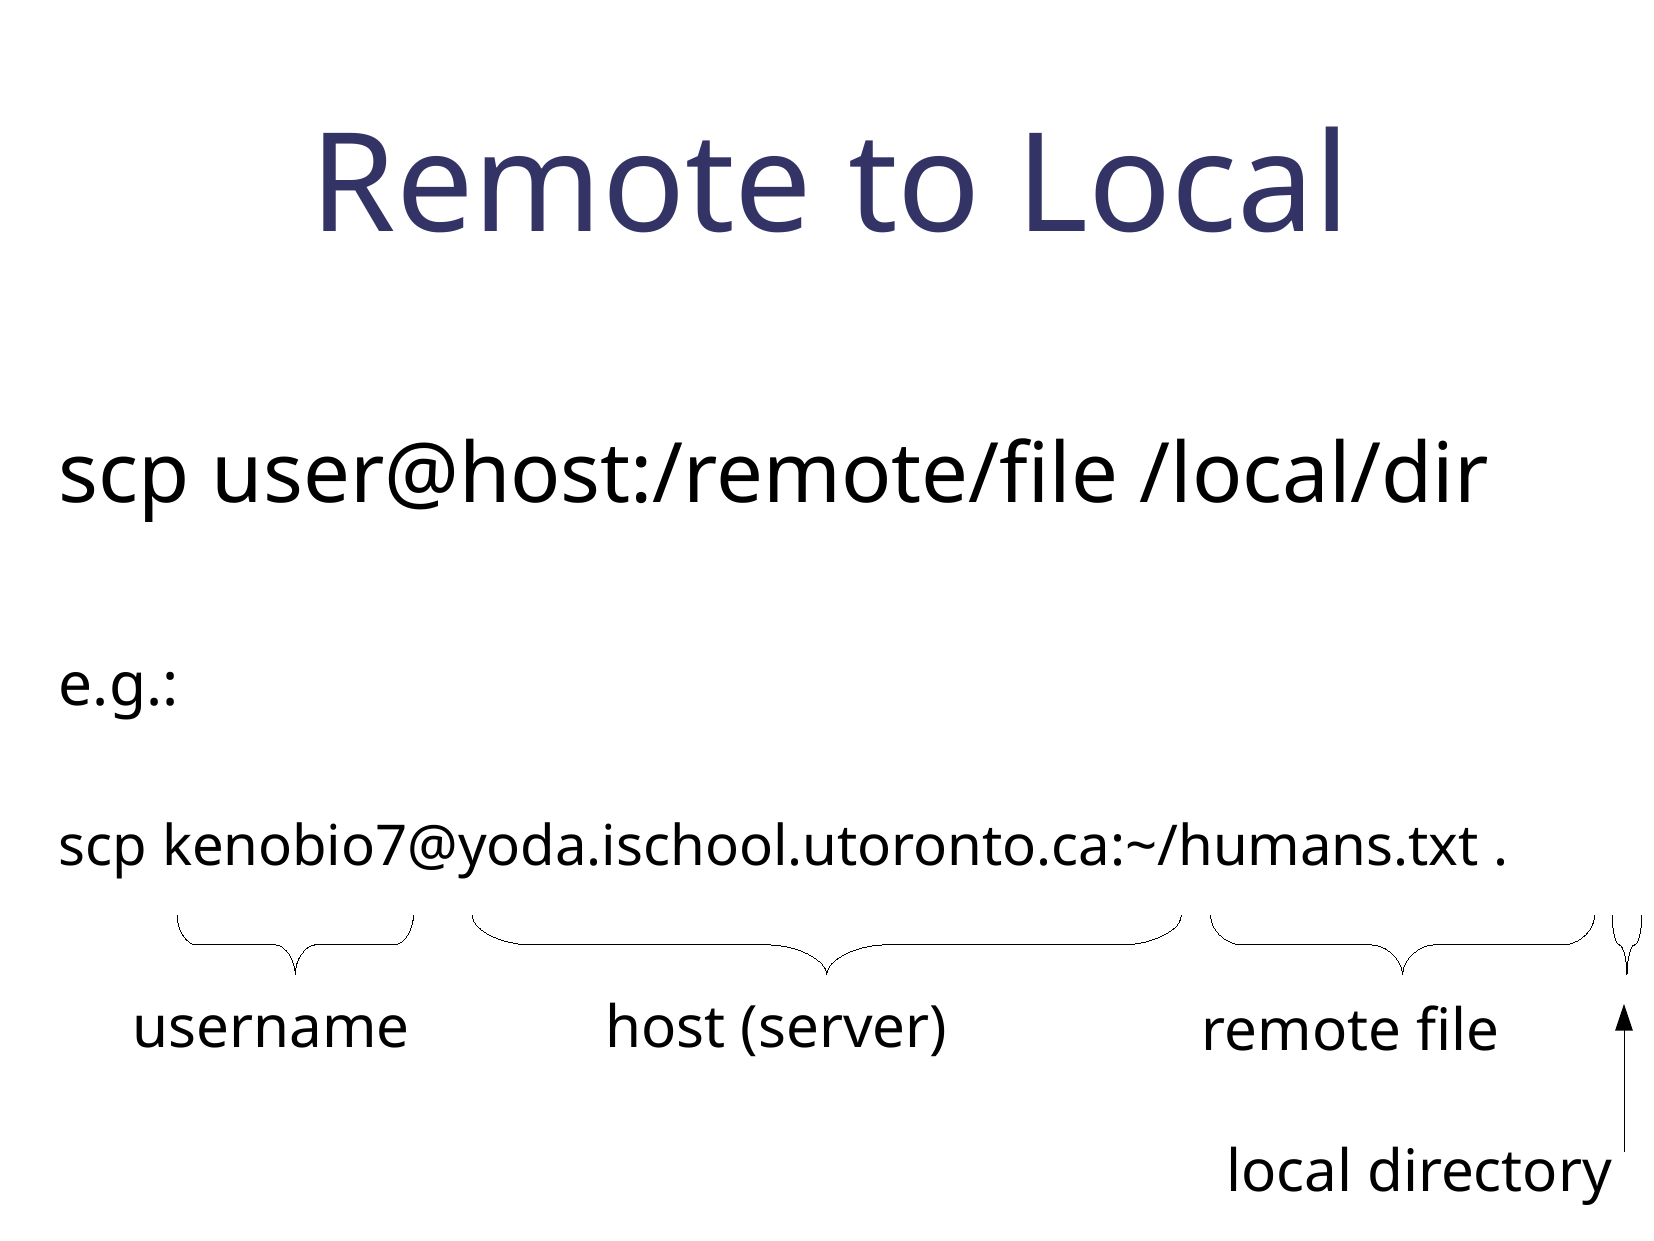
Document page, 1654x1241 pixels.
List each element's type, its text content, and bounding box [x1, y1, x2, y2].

text_box local directory [1211, 1122, 1654, 1238]
subtitle scp user@host:/remote/file /local/dir e.g.: scp kenobio7@yoda.ischool.utoronto.ca:~/humans.txt . [59, 413, 1654, 1123]
text_box remote file [1187, 980, 1571, 1066]
text_box host (server) [590, 977, 1003, 1063]
title Remote to Local [86, 75, 1576, 283]
text_box username [118, 977, 438, 1063]
